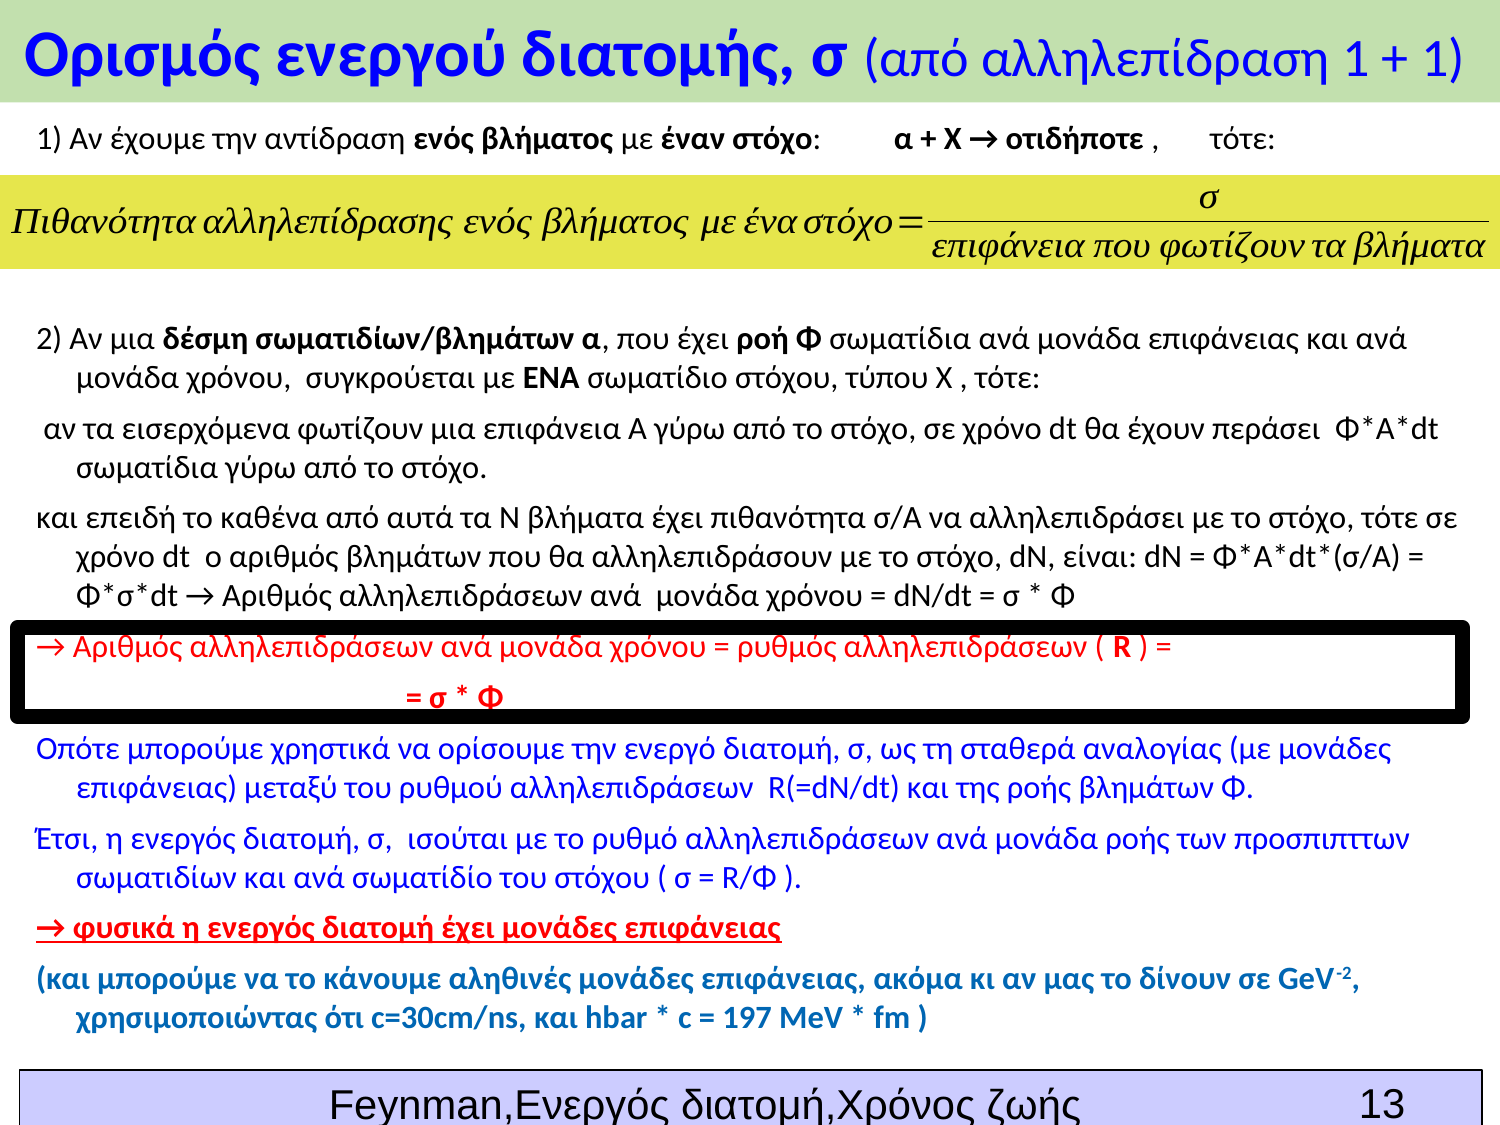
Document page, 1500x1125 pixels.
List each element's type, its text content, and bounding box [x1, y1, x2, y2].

title Ορισμός ενεργού διατομής, σ (από αλληλεπίδραση 1 + 1) [0, 0, 1500, 103]
chart [0, 175, 1500, 269]
list 1) Αν έχουμε την αντίδραση ενός βλήματος με έναν στόχο: α + Χ → οτιδήποτε , τότε: 2) Αν μια δέσμη σωματιδίων/βλημάτων α, που έχει ροή Φ σωματίδια ανά μονάδα επιφάνειας και ανά μονάδα χρόνου, συγκρούεται με ΕΝΑ σωματίδιο στόχου, τύπου Χ , τότε: αν τα εισερχόμενα φωτίζουν μια επιφάνεια Α γύρω από το στόχο, σε χρόνο dt θα έχουν περάσει Φ*Α*dt σωματίδια γύρω από το στόχο. και επειδή το καθένα από αυτά τα Ν βλήματα έχει πιθανότητα σ/Α να αλληλεπιδράσει με το στόχο, τότε σε χρόνο dt ο αριθμός βλημάτων που θα αλληλεπιδράσουν με το στόχο, dΝ, είναι: dN = Φ*Α*dt*(σ/Α) = Φ*σ*dt → Αριθμός αλληλεπιδράσεων ανά μονάδα χρόνου = dN/dt = σ * Φ → Αριθμός αλληλεπιδράσεων ανά μονάδα χρόνου = ρυθμός αλληλεπιδράσεων ( R ) = = σ * Φ Οπότε μπορούμε χρηστικά να ορίσουμε την ενεργό διατομή, σ, ως τη σταθερά αναλογίας (με μονάδες επιφάνειας) μεταξύ του ρυθμού αλληλεπιδράσεων R(=dN/dt) και της ροής βλημάτων Φ. Έτσι, η ενεργός διατομή, σ, ισούται με το ρυθμό αλληλεπιδράσεων ανά μονάδα ροής των προσπιπττων σωματιδίων και ανά σωματίδίο του στόχου ( σ = R/Φ ). → φυσικά η ενεργός διατομή έχει μονάδες επιφάνειας (και μπορούμε να το κάνουμε αληθινές μονάδες επιφάνειας, ακόμα κι αν μας το δίνουν σε GeV-2, χρησιμοποιώντας ότι c=30cm/ns, και hbar * c = 197 MeV * fm ) [21, 269, 1485, 1047]
list 1) Αν έχουμε την αντίδραση ενός βλήματος με έναν στόχο: α + Χ → οτιδήποτε , τότε: 2) Αν μια δέσμη σωματιδίων/βλημάτων α, που έχει ροή Φ σωματίδια ανά μονάδα επιφάνειας και ανά μονάδα χρόνου, συγκρούεται με ΕΝΑ σωματίδιο στόχου, τύπου Χ , τότε: αν τα εισερχόμενα φωτίζουν μια επιφάνεια Α γύρω από το στόχο, σε χρόνο dt θα έχουν περάσει Φ*Α*dt σωματίδια γύρω από το στόχο. και επειδή το καθένα από αυτά τα Ν βλήματα έχει πιθανότητα σ/Α να αλληλεπιδράσει με το στόχο, τότε σε χρόνο dt ο αριθμός βλημάτων που θα αλληλεπιδράσουν με το στόχο, dΝ, είναι: dN = Φ*Α*dt*(σ/Α) = Φ*σ*dt → Αριθμός αλληλεπιδράσεων ανά μονάδα χρόνου = dN/dt = σ * Φ → Αριθμός αλληλεπιδράσεων ανά μονάδα χρόνου = ρυθμός αλληλεπιδράσεων ( R ) = = σ * Φ Οπότε μπορούμε χρηστικά να ορίσουμε την ενεργό διατομή, σ, ως τη σταθερά αναλογίας (με μονάδες επιφάνειας) μεταξύ του ρυθμού αλληλεπιδράσεων R(=dN/dt) και της ροής βλημάτων Φ. Έτσι, η ενεργός διατομή, σ, ισούται με το ρυθμό αλληλεπιδράσεων ανά μονάδα ροής των προσπιπττων σωματιδίων και ανά σωματίδίο του στόχου ( σ = R/Φ ). → φυσικά η ενεργός διατομή έχει μονάδες επιφάνειας (και μπορούμε να το κάνουμε αληθινές μονάδες επιφάνειας, ακόμα κι αν μας το δίνουν σε GeV-2, χρησιμοποιώντας ότι c=30cm/ns, και hbar * c = 197 MeV * fm ) [25, 635, 1455, 709]
list 1) Αν έχουμε την αντίδραση ενός βλήματος με έναν στόχο: α + Χ → οτιδήποτε , τότε: 2) Αν μια δέσμη σωματιδίων/βλημάτων α, που έχει ροή Φ σωματίδια ανά μονάδα επιφάνειας και ανά μονάδα χρόνου, συγκρούεται με ΕΝΑ σωματίδιο στόχου, τύπου Χ , τότε: αν τα εισερχόμενα φωτίζουν μια επιφάνεια Α γύρω από το στόχο, σε χρόνο dt θα έχουν περάσει Φ*Α*dt σωματίδια γύρω από το στόχο. και επειδή το καθένα από αυτά τα Ν βλήματα έχει πιθανότητα σ/Α να αλληλεπιδράσει με το στόχο, τότε σε χρόνο dt ο αριθμός βλημάτων που θα αλληλεπιδράσουν με το στόχο, dΝ, είναι: dN = Φ*Α*dt*(σ/Α) = Φ*σ*dt → Αριθμός αλληλεπιδράσεων ανά μονάδα χρόνου = dN/dt = σ * Φ → Αριθμός αλληλεπιδράσεων ανά μονάδα χρόνου = ρυθμός αλληλεπιδράσεων ( R ) = = σ * Φ Οπότε μπορούμε χρηστικά να ορίσουμε την ενεργό διατομή, σ, ως τη σταθερά αναλογίας (με μονάδες επιφάνειας) μεταξύ του ρυθμού αλληλεπιδράσεων R(=dN/dt) και της ροής βλημάτων Φ. Έτσι, η ενεργός διατομή, σ, ισούται με το ρυθμό αλληλεπιδράσεων ανά μονάδα ροής των προσπιπττων σωματιδίων και ανά σωματίδίο του στόχου ( σ = R/Φ ). → φυσικά η ενεργός διατομή έχει μονάδες επιφάνειας (και μπορούμε να το κάνουμε αληθινές μονάδες επιφάνειας, ακόμα κι αν μας το δίνουν σε GeV-2, χρησιμοποιώντας ότι c=30cm/ns, και hbar * c = 197 MeV * fm ) [21, 109, 1485, 175]
